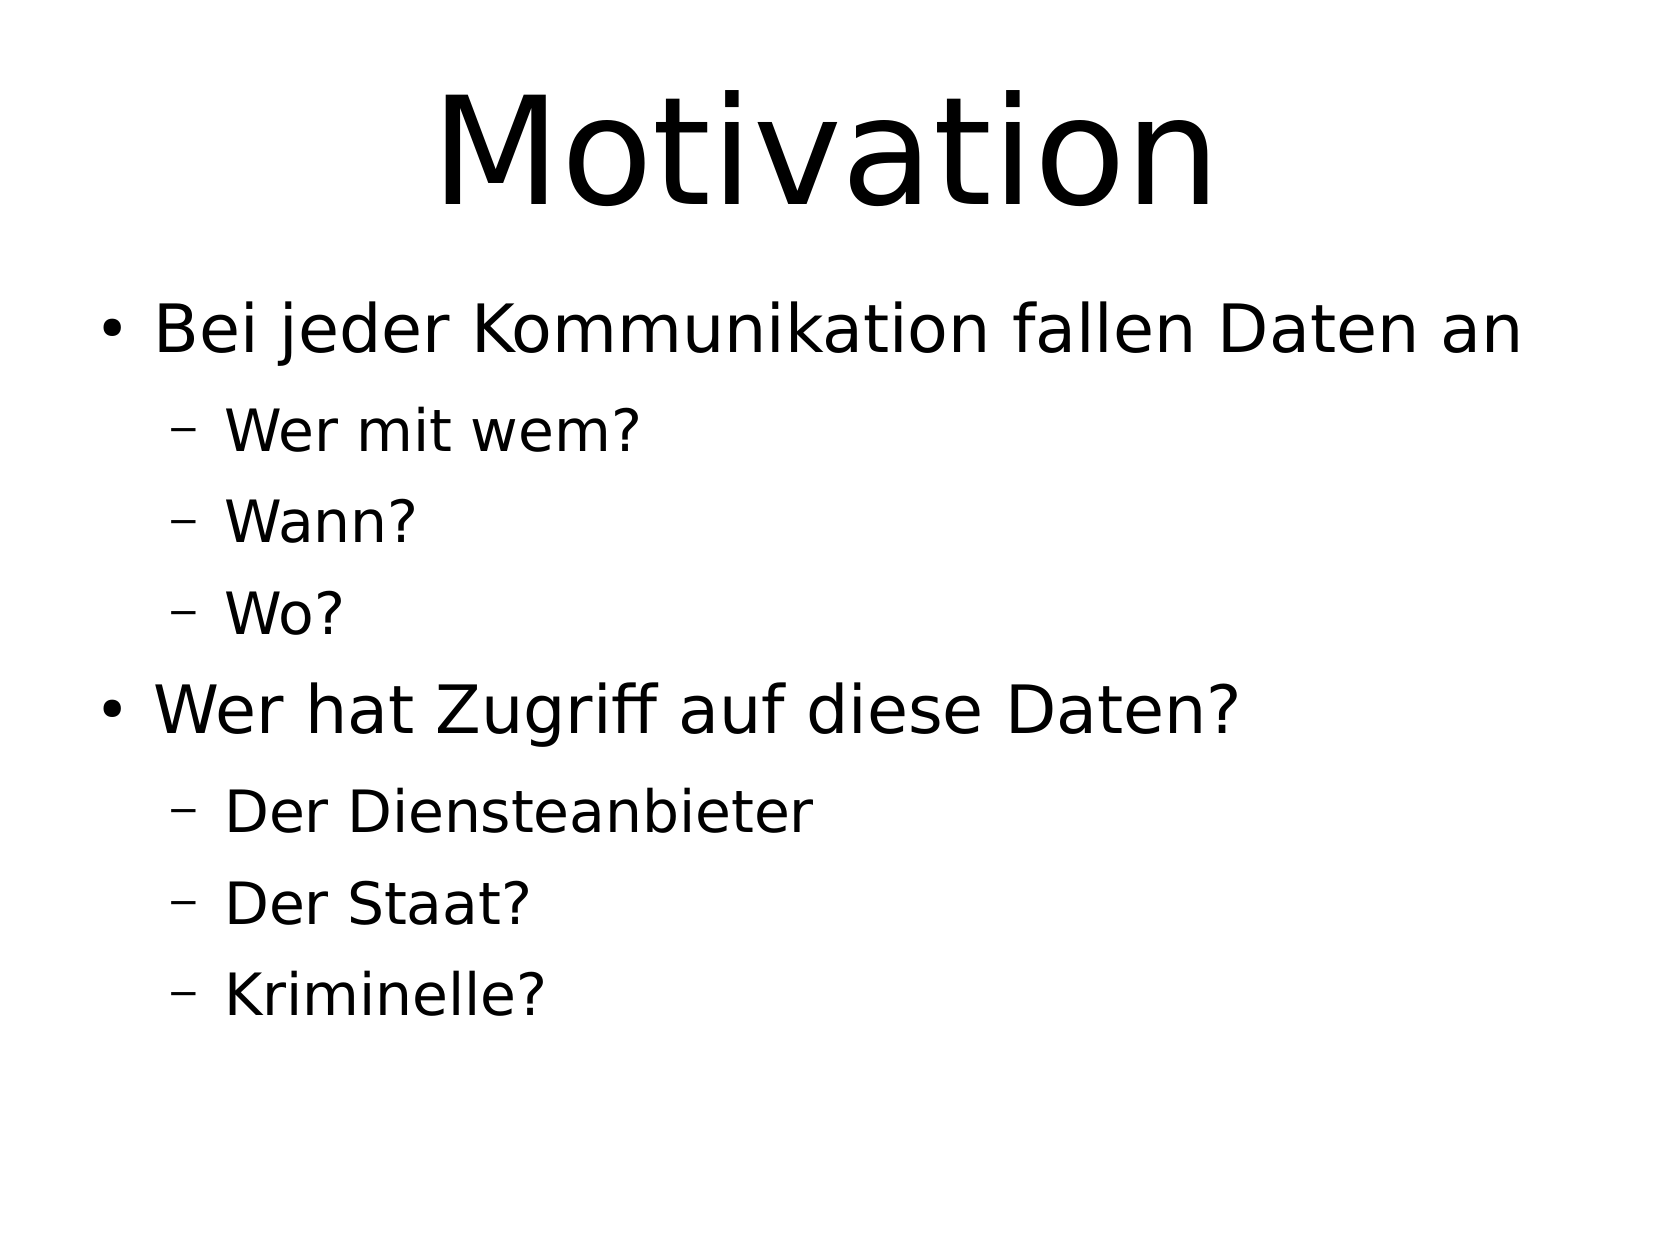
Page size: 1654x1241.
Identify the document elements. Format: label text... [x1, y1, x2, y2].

title Motivation [82, 49, 1571, 257]
list Bei jeder Kommunikation fallen Daten an Wer mit wem? Wann? Wo? Wer hat Zugriff auf diese Daten? Der Diensteanbieter Der Staat? Kriminelle? [82, 290, 1571, 1158]
